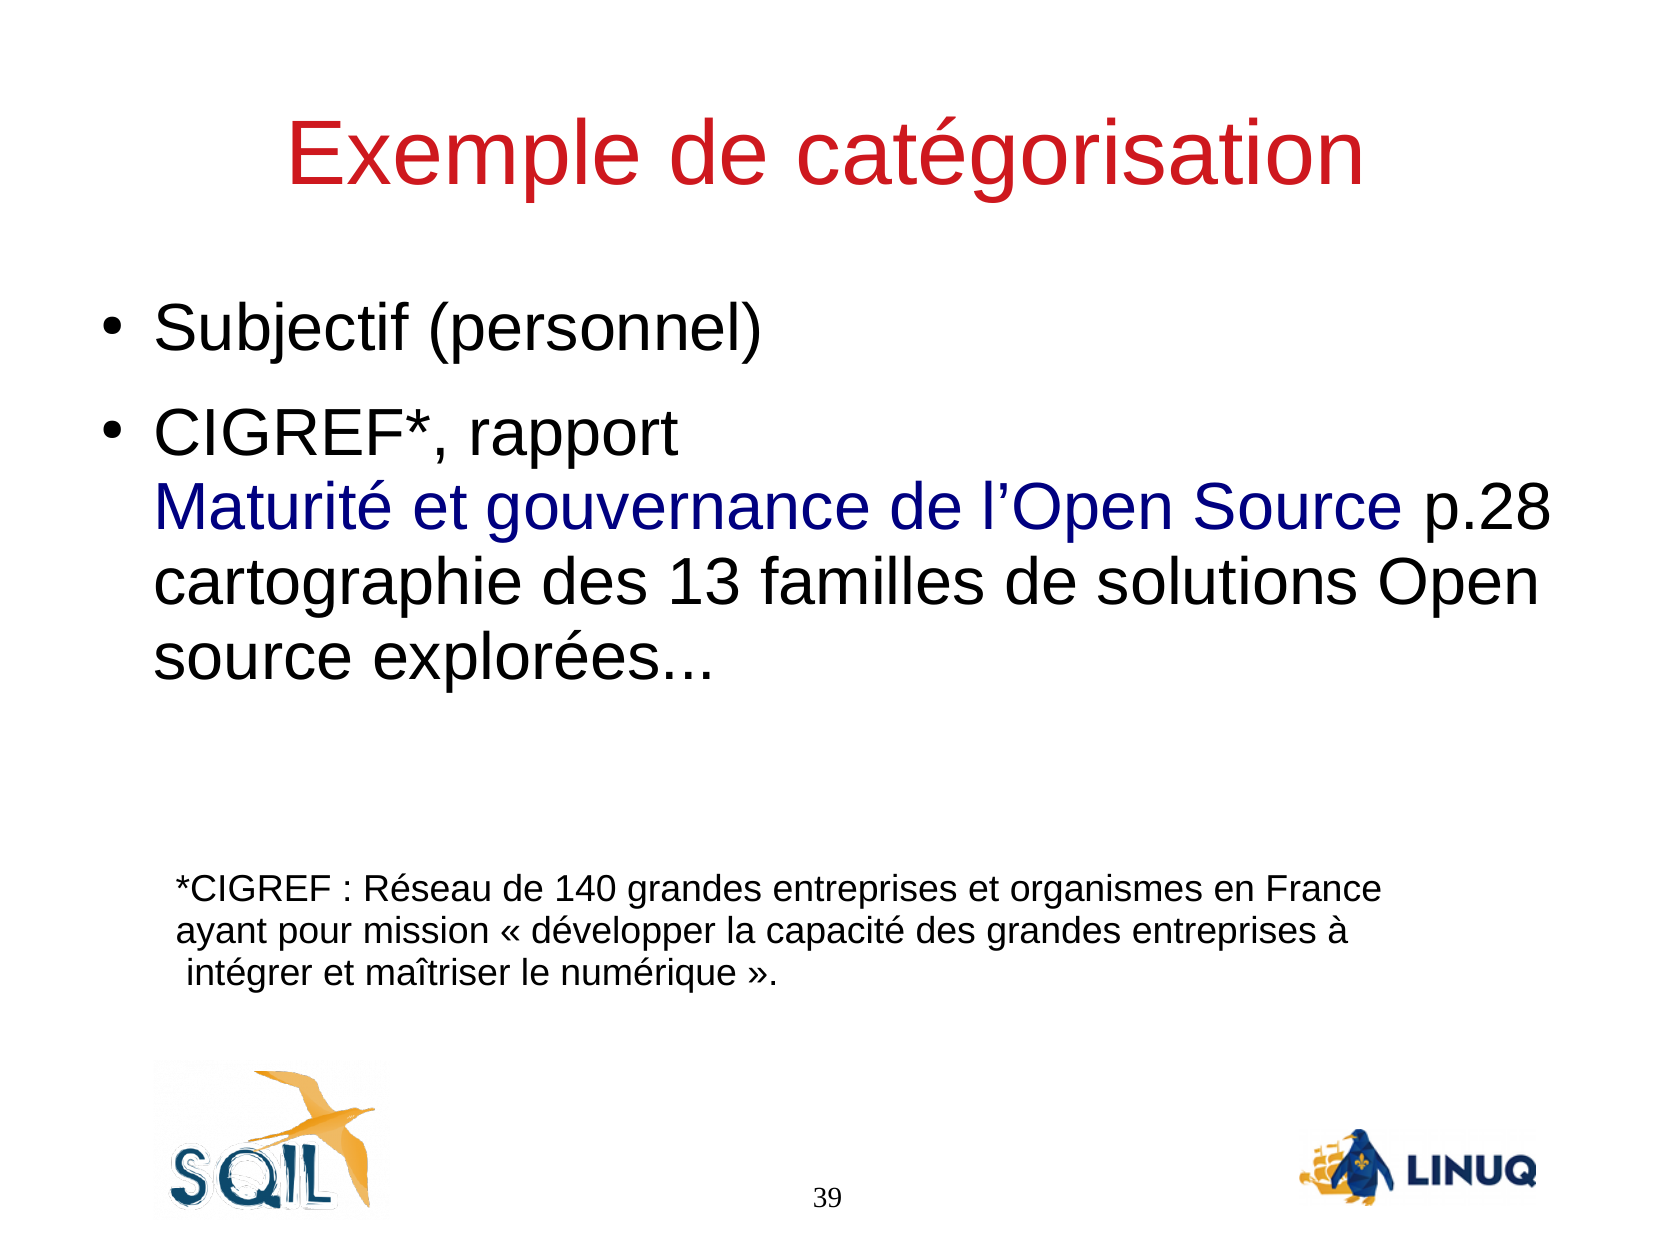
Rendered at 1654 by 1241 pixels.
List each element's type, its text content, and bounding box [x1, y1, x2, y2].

picture [153, 1060, 390, 1220]
title Exemple de catégorisation [82, 49, 1571, 257]
picture [1299, 1129, 1536, 1206]
text_box *CIGREF : Réseau de 140 grandes entreprises et organismes en France ayant pour mission « développer la capacité des grandes entreprises à intégrer et maîtriser le numérique ». [160, 860, 1408, 1000]
list Subjectif (personnel) CIGREF*, rapport Maturité et gouvernance de l’Open Source p.28 cartographie des 13 familles de solutions Open source explorées... [82, 290, 1571, 1010]
